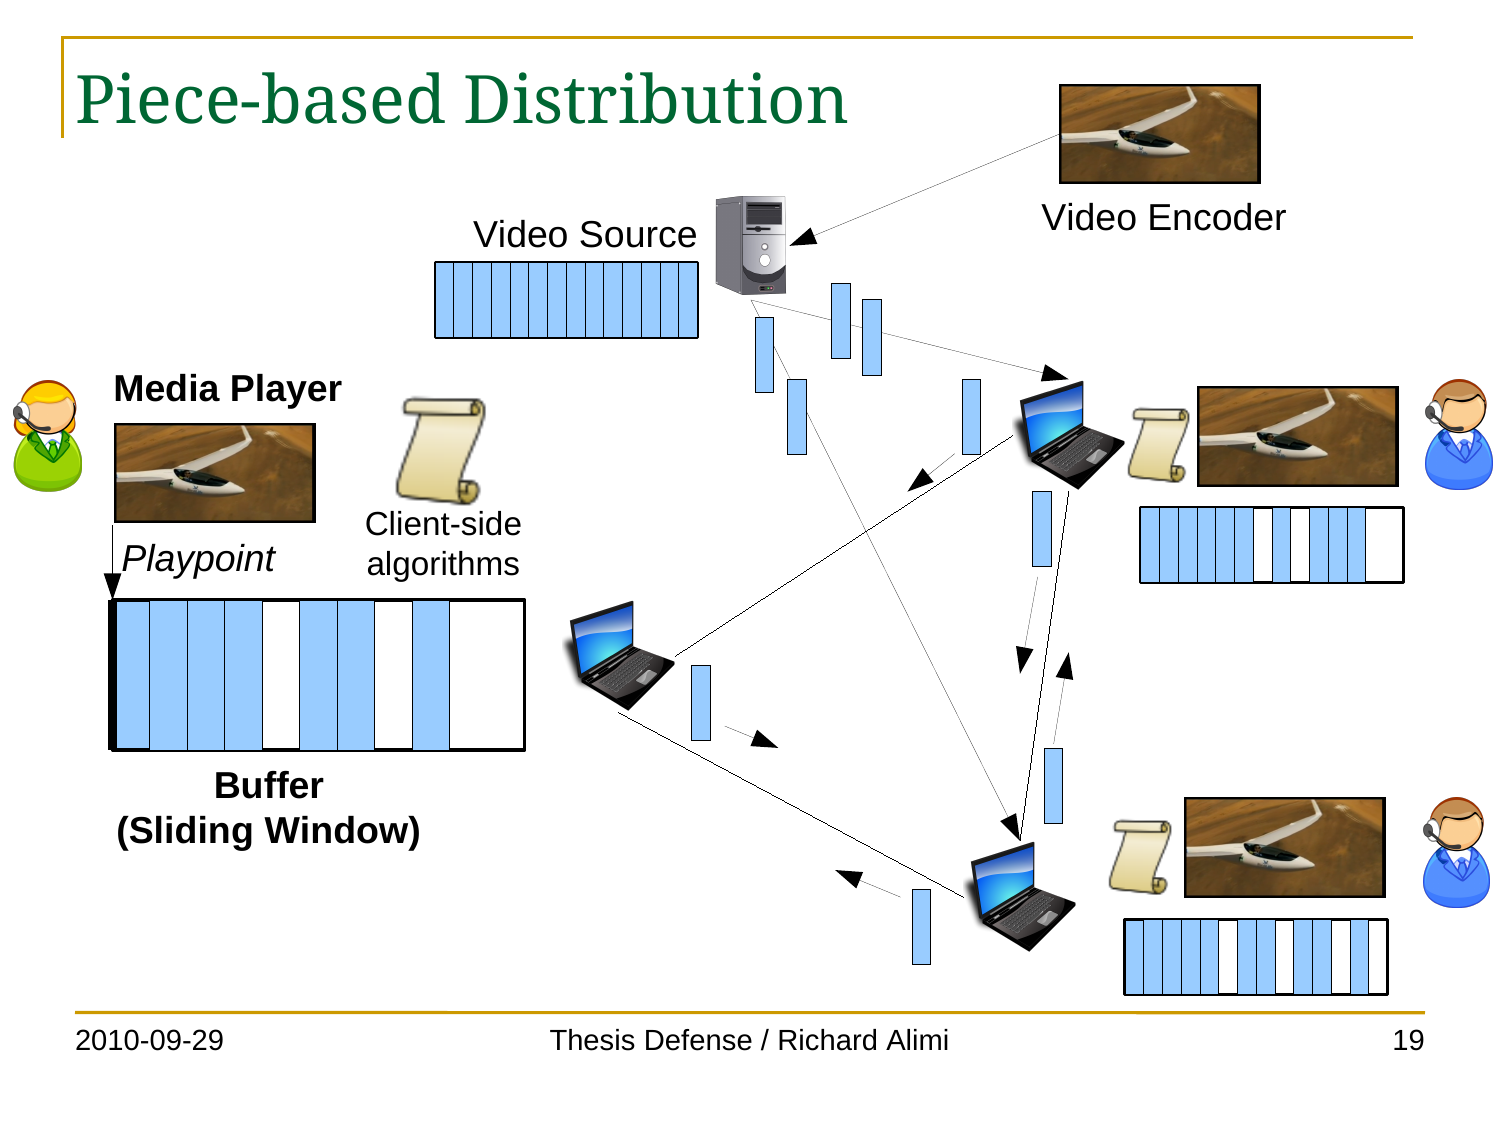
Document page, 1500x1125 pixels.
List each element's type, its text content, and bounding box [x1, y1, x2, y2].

text_box [117, 600, 263, 751]
text_box [912, 889, 931, 965]
picture [1184, 797, 1386, 898]
picture [1106, 816, 1175, 900]
text_box [1293, 919, 1332, 995]
title Piece-based Distribution [75, 52, 1425, 143]
text_box Video Source [458, 202, 713, 263]
text_box [412, 600, 450, 751]
picture [392, 392, 491, 494]
picture [1059, 84, 1261, 184]
picture [13, 380, 82, 492]
text_box Video Encoder [1026, 186, 1302, 246]
picture [114, 423, 316, 523]
picture [1425, 379, 1493, 490]
text_box [755, 317, 774, 393]
text_box [1125, 919, 1219, 995]
text_box [962, 379, 981, 455]
picture [1197, 386, 1399, 487]
text_box Playpoint [106, 527, 291, 587]
text_box [787, 379, 807, 455]
text_box [1272, 507, 1291, 583]
picture [562, 599, 676, 713]
picture [1423, 797, 1490, 908]
text_box [299, 600, 375, 751]
text_box [1140, 507, 1254, 583]
text_box [1350, 919, 1369, 995]
picture [963, 840, 1077, 954]
text_box Buffer (Sliding Window) [101, 753, 438, 859]
text_box [1044, 748, 1063, 824]
text_box Media Player [98, 356, 357, 417]
text_box [1032, 491, 1052, 567]
text_box [691, 665, 711, 741]
picture [1012, 379, 1193, 492]
text_box [1237, 919, 1276, 995]
text_box [862, 299, 882, 376]
text_box Client-side algorithms [350, 494, 538, 590]
text_box [831, 283, 851, 359]
picture [712, 191, 790, 300]
text_box [435, 262, 698, 338]
text_box [1309, 507, 1366, 583]
